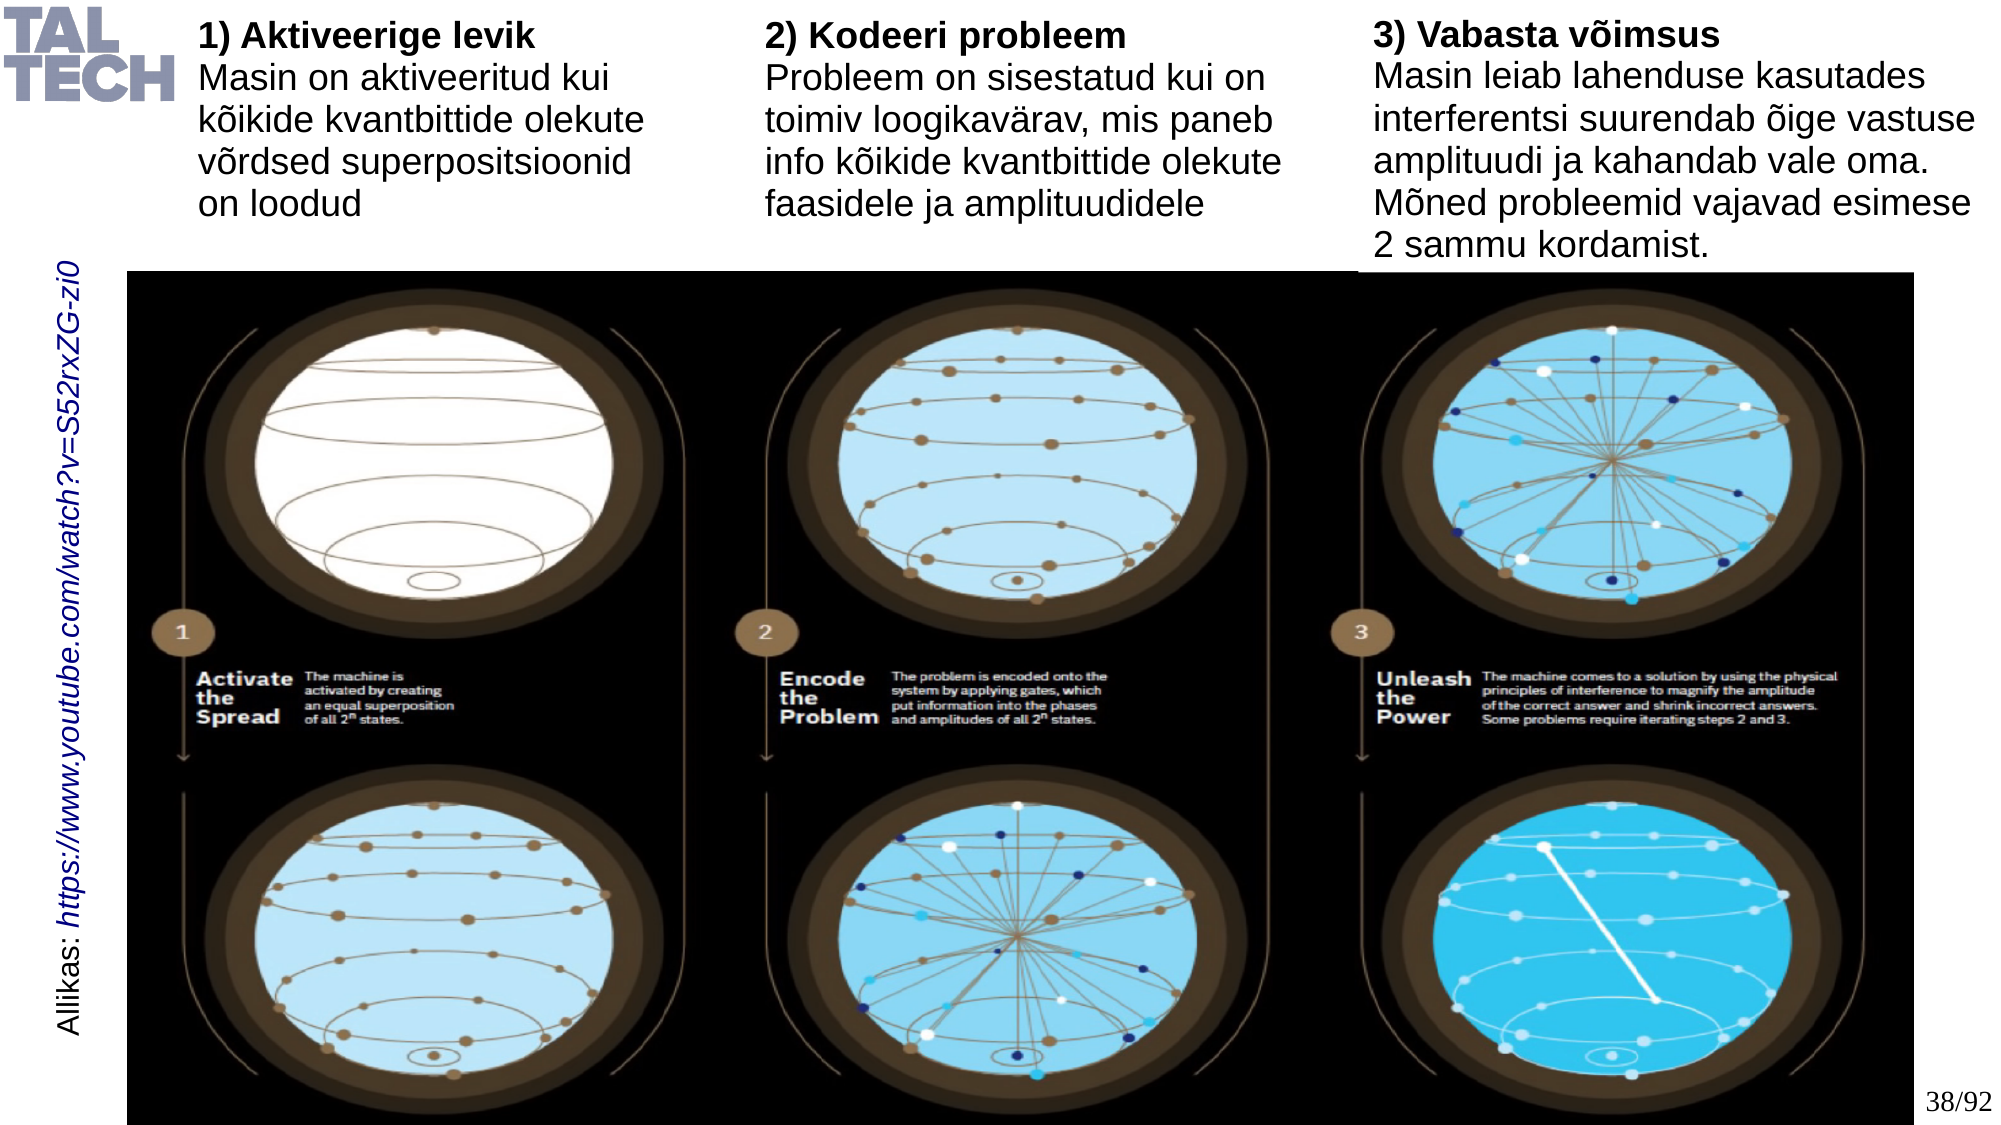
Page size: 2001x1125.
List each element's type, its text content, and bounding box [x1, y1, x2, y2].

text_box 1) Aktiveerige levik Masin on aktiveeritud kui kõikide kvantbittide olekute võrdsed superpositsioonid on loodud [183, 7, 691, 232]
text_box 3) Vabasta võimsus Masin leiab lahenduse kasutades interferentsi suurendab õige vastuse amplituudi ja kahandab vale oma. Mõned probleemid vajavad esimese 2 sammu kordamist. [1358, 5, 2001, 273]
picture [0, 0, 178, 107]
picture [127, 271, 1914, 1125]
text_box Allikas: https://www.youtube.com/watch?v=S52rxZG-zi0 [43, 245, 93, 1052]
text_box 2) Kodeeri probleem Probleem on sisestatud kui on toimiv loogikavärav, mis paneb info kõikide kvantbittide olekute faasidele ja amplituudidele [750, 6, 1306, 232]
